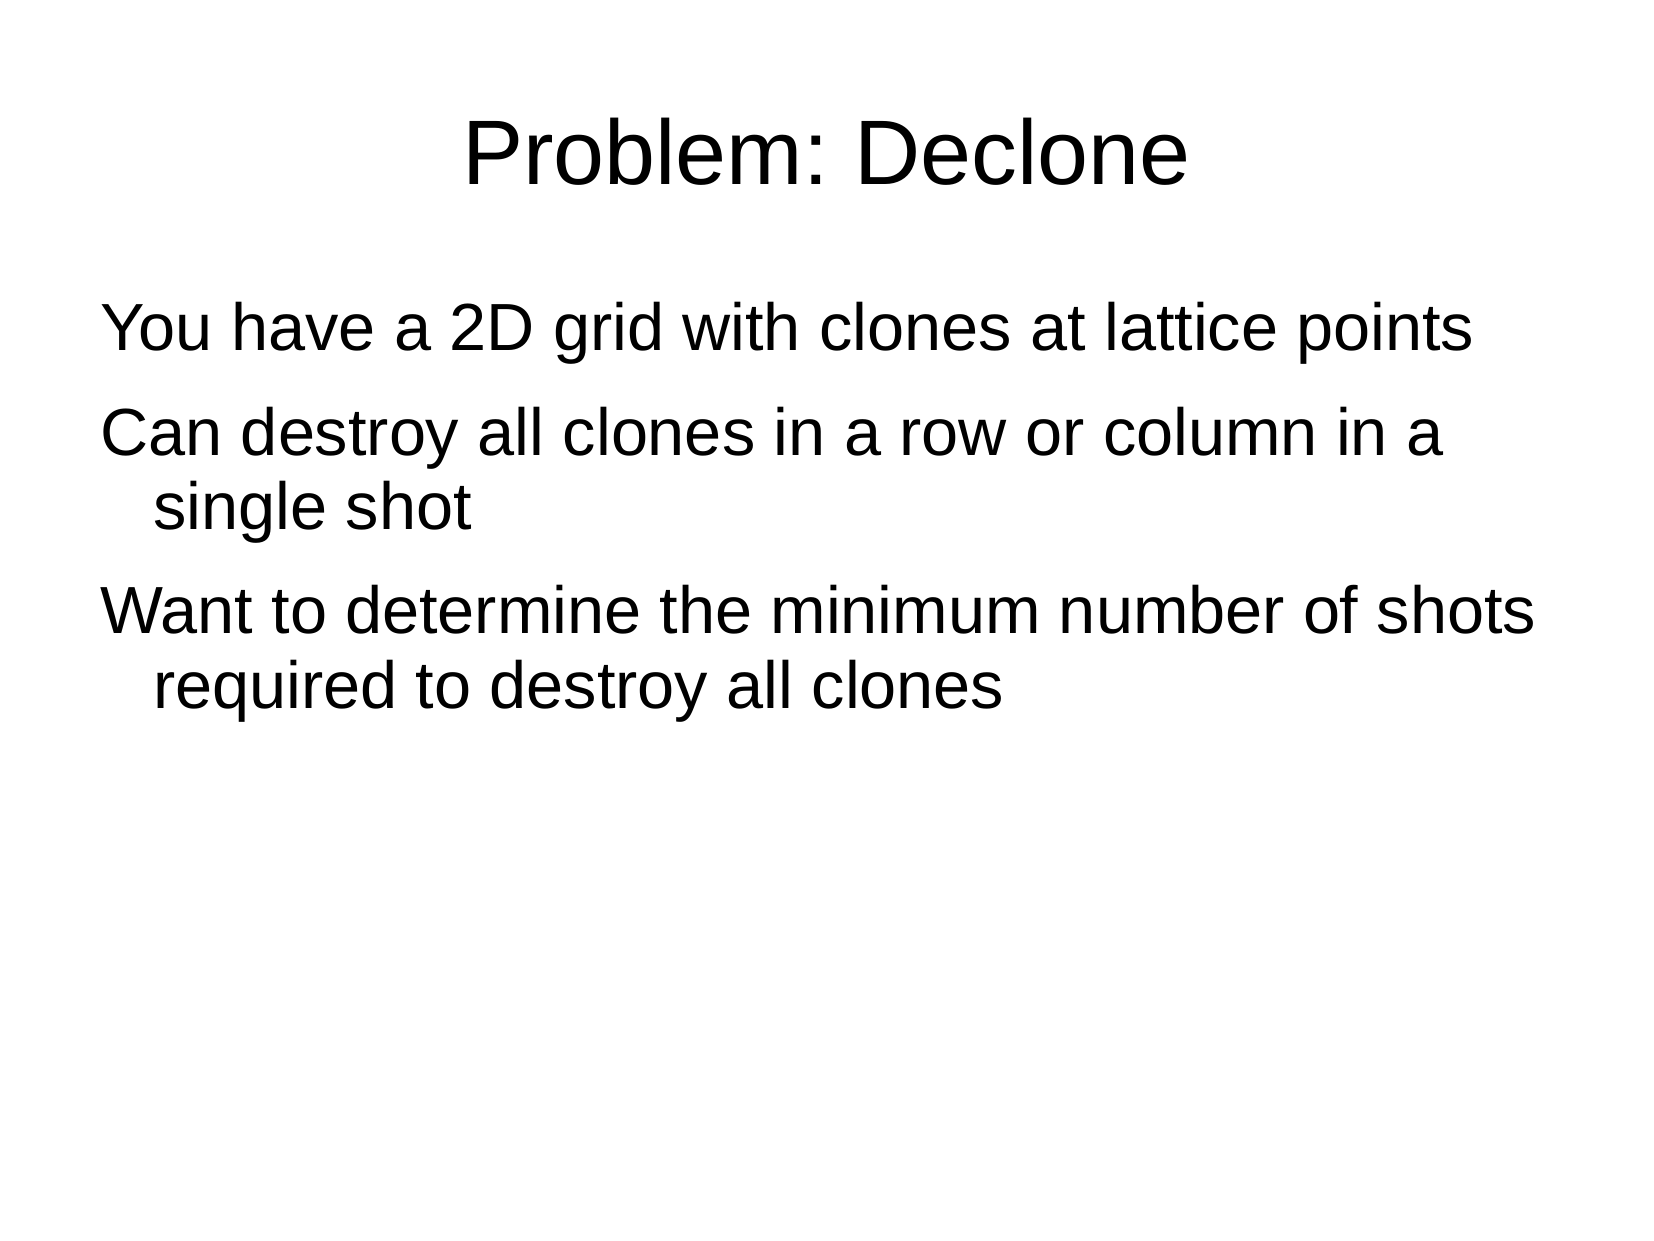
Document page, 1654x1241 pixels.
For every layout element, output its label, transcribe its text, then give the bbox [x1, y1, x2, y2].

title Problem: Declone [82, 49, 1571, 257]
list You have a 2D grid with clones at lattice points Can destroy all clones in a row or column in a single shot Want to determine the minimum number of shots required to destroy all clones [82, 290, 1571, 1094]
